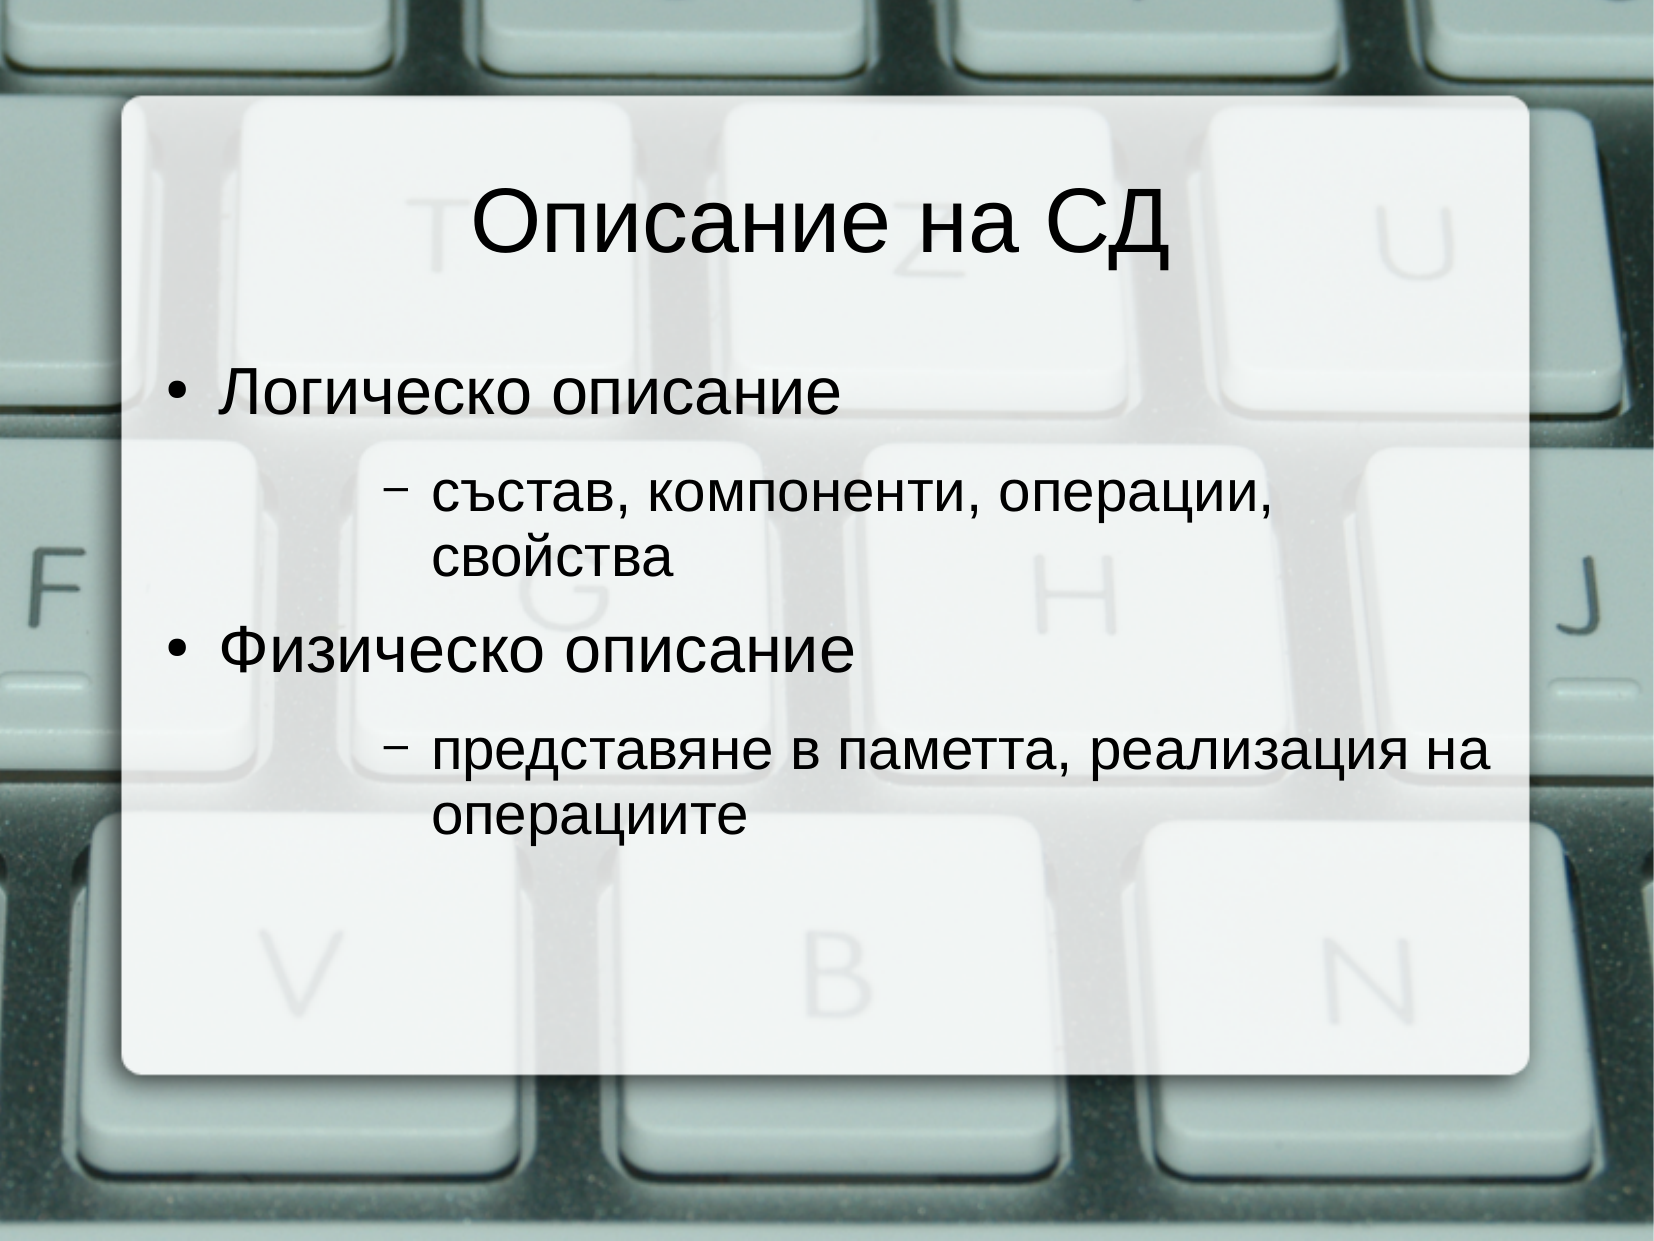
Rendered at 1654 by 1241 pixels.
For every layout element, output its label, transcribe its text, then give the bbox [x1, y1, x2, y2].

list Логическо описание състав, компоненти, операции, свойства Физическо описание представяне в паметта, реализация на операциите [147, 354, 1506, 1074]
picture [0, 0, 1654, 1241]
title Описание на СД [135, 117, 1506, 325]
